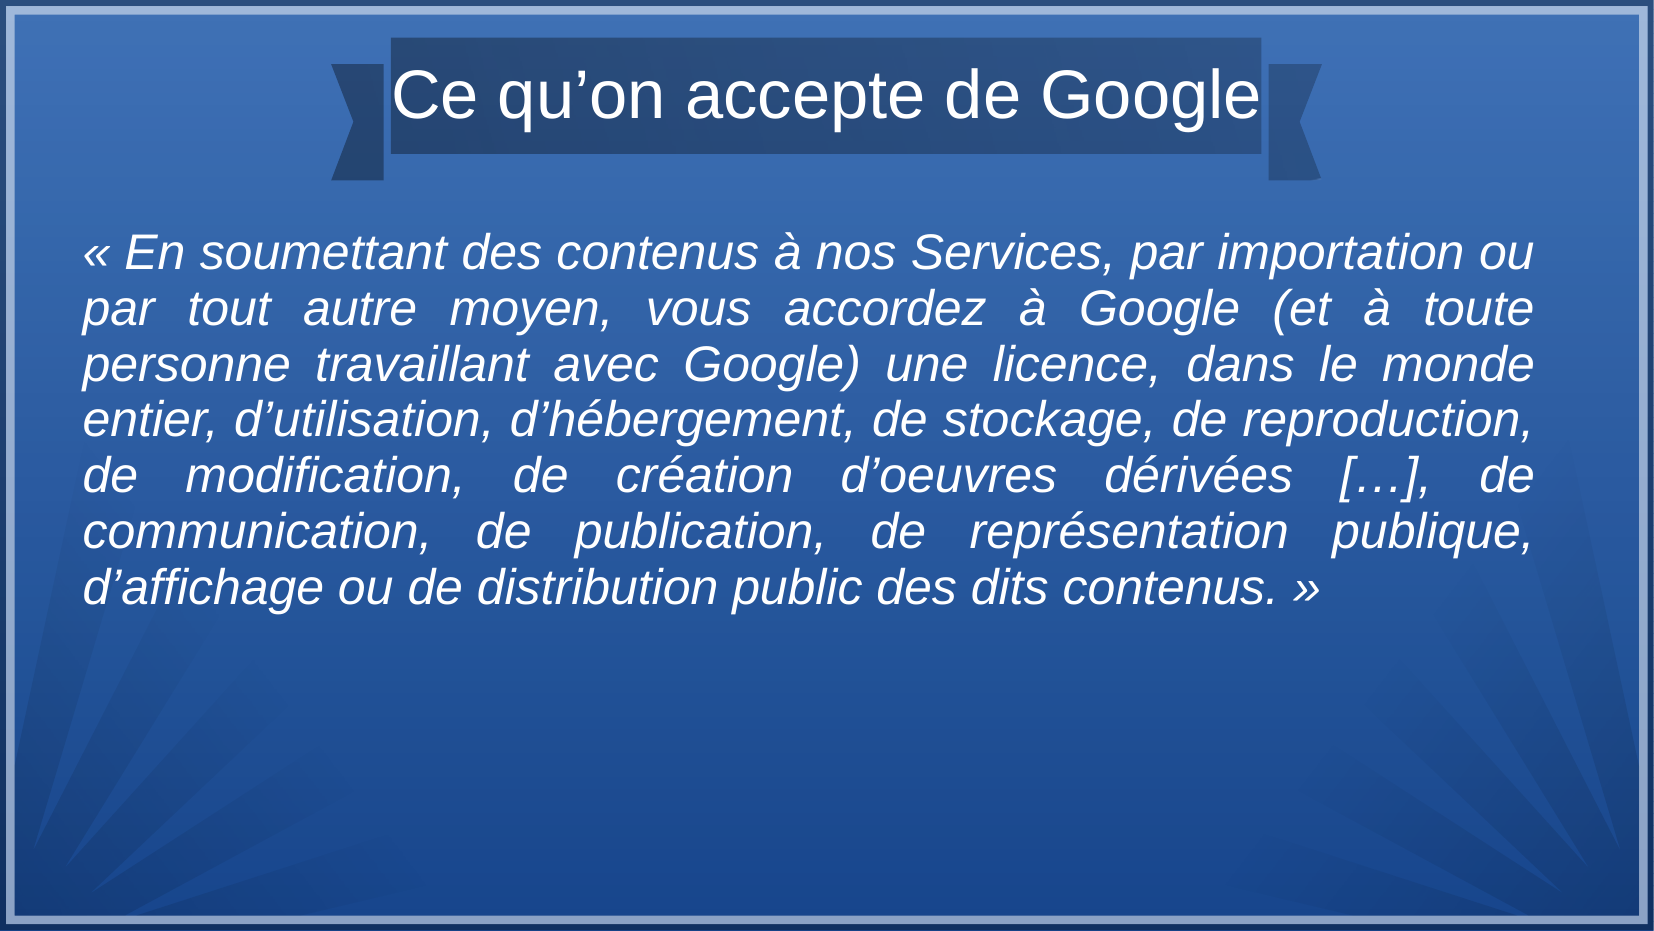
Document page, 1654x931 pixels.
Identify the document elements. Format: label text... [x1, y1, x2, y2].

title Ce qu’on accepte de Google [389, 35, 1264, 154]
list « En soumettant des contenus à nos Services, par importation ou par tout autre moyen, vous accordez à Google (et à toute personne travaillant avec Google) une licence, dans le monde entier, d’utilisation, d’hébergement, de stockage, de reproduction, de modification, de création d’oeuvres dérivées […], de communication, de publication, de représentation publique, d’affichage ou de distribution public des dits contenus. » [82, 224, 1536, 848]
